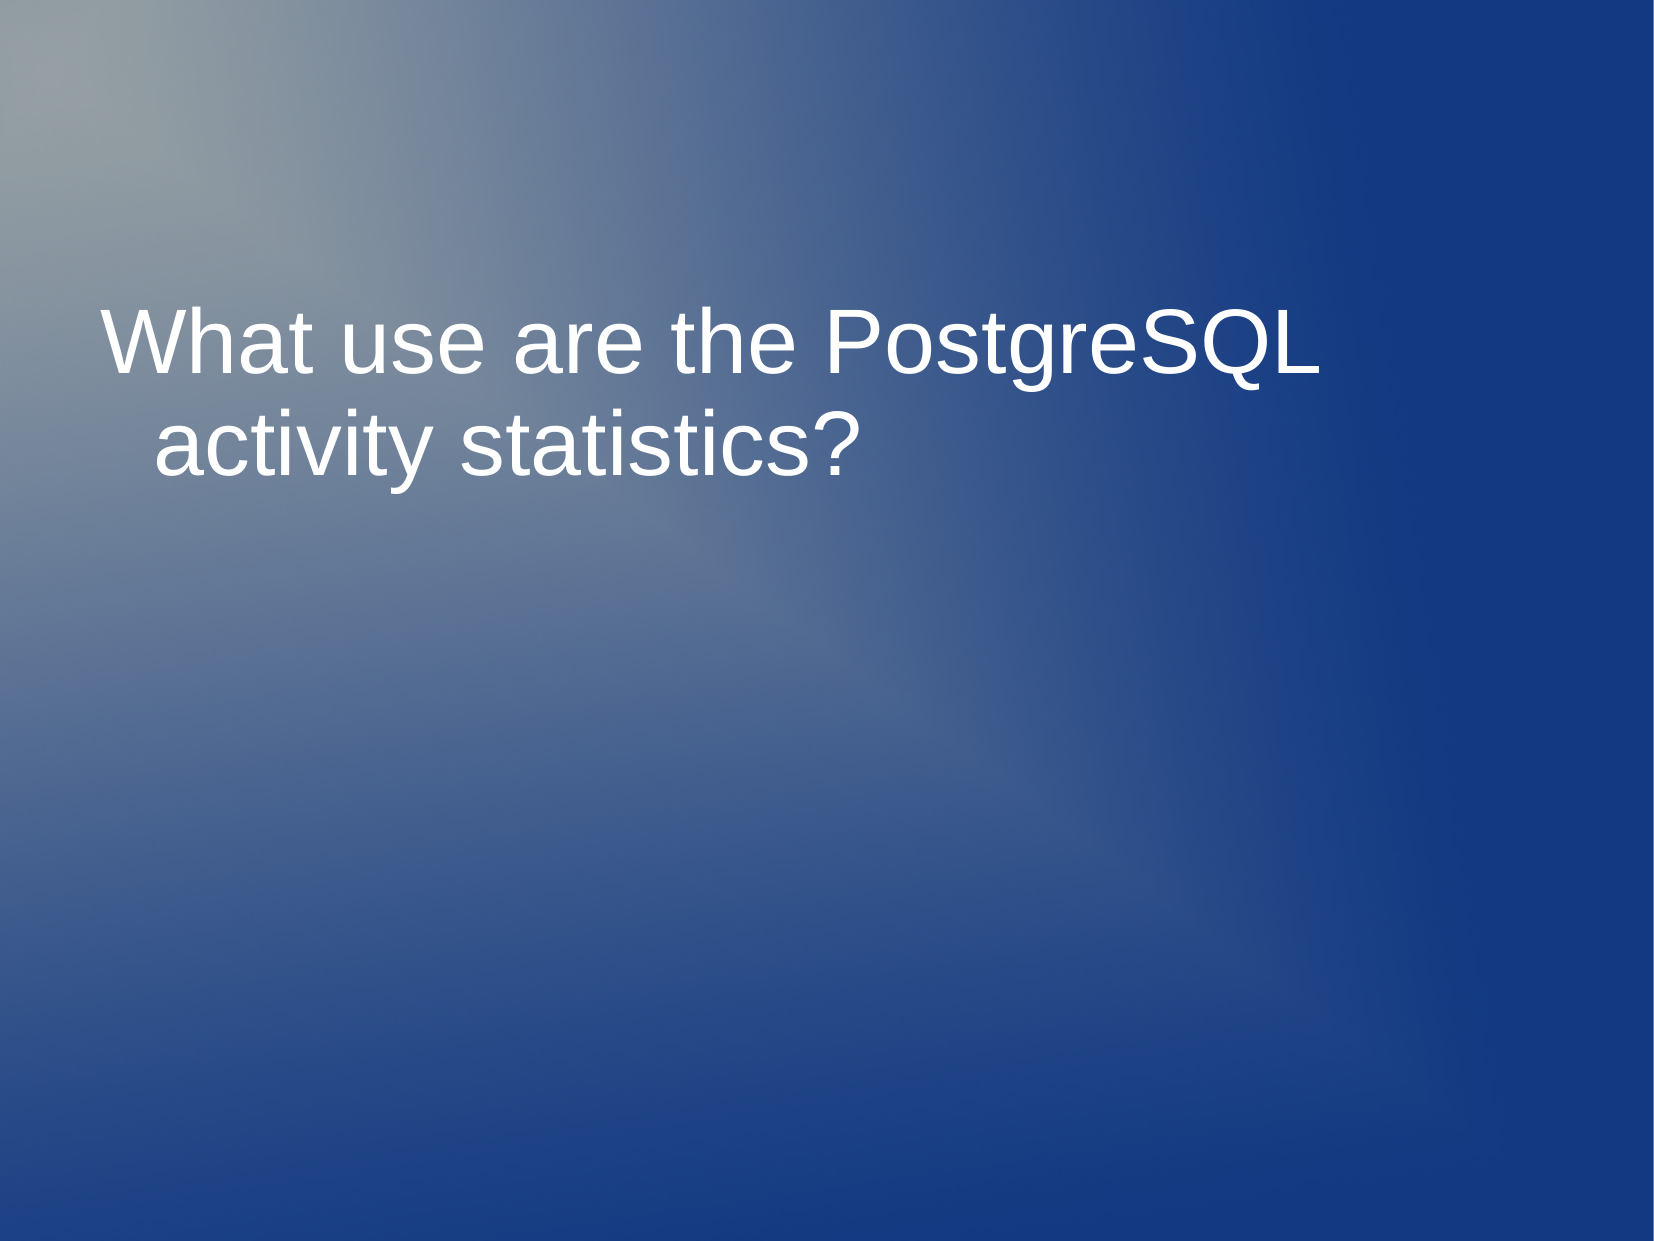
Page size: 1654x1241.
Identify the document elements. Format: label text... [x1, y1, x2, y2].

picture [0, 0, 1654, 1241]
list What use are the PostgreSQL activity statistics? [82, 290, 1571, 1109]
